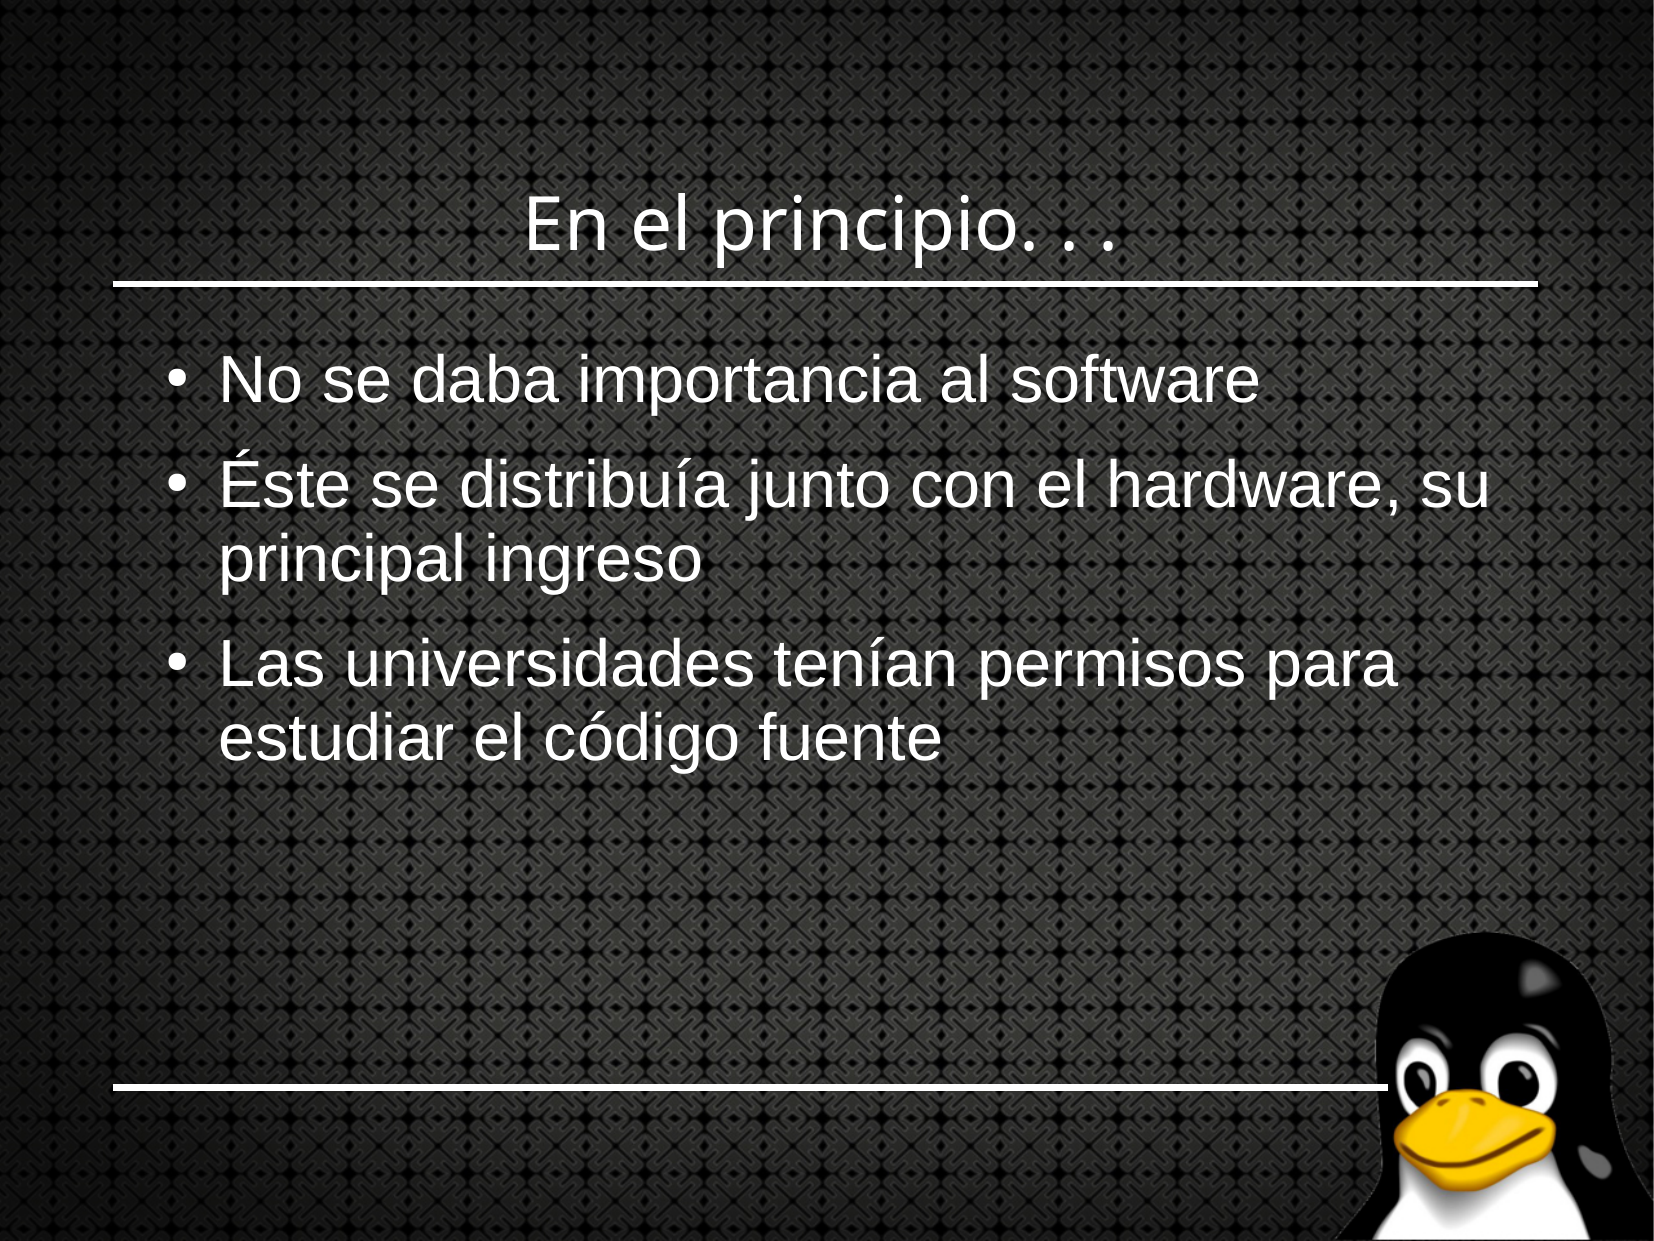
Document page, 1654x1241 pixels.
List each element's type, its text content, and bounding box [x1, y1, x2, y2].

picture [0, 0, 1654, 1241]
list No se daba importancia al software Éste se distribuía junto con el hardware, su principal ingreso Las universidades tenían permisos para estudiar el código fuente [147, 342, 1506, 1052]
title En el principio. . . [135, 117, 1506, 325]
